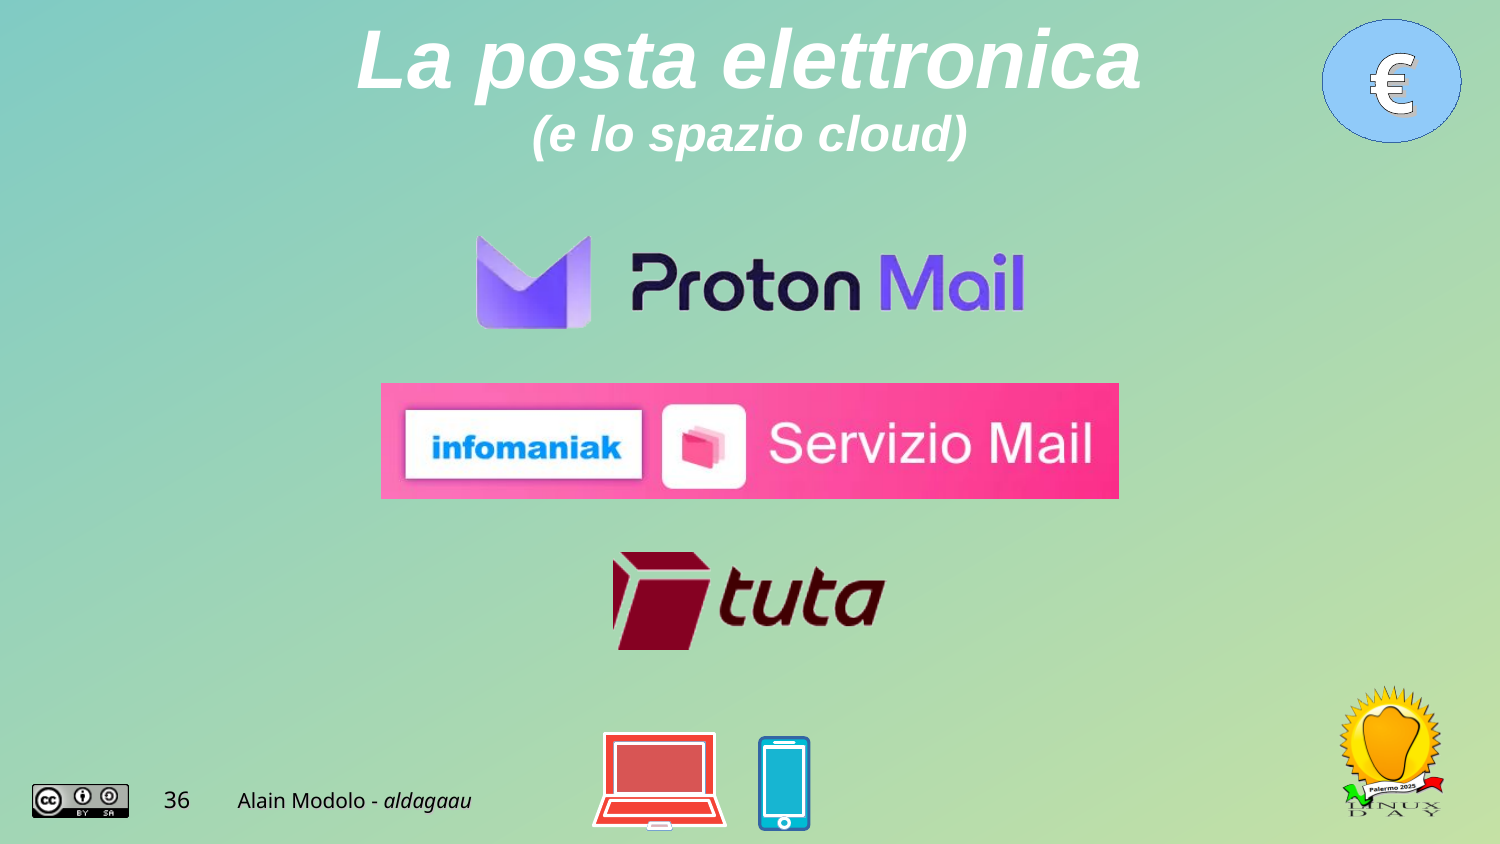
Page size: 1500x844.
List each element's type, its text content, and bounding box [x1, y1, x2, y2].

title La posta elettronica (e lo spazio cloud) [292, 0, 1208, 216]
text_box [593, 733, 726, 829]
picture [476, 236, 1024, 329]
picture [613, 552, 887, 650]
picture [1233, 670, 1500, 844]
picture [32, 784, 129, 818]
picture [381, 383, 1119, 500]
text_box € [1322, 19, 1462, 143]
text_box [759, 737, 809, 830]
